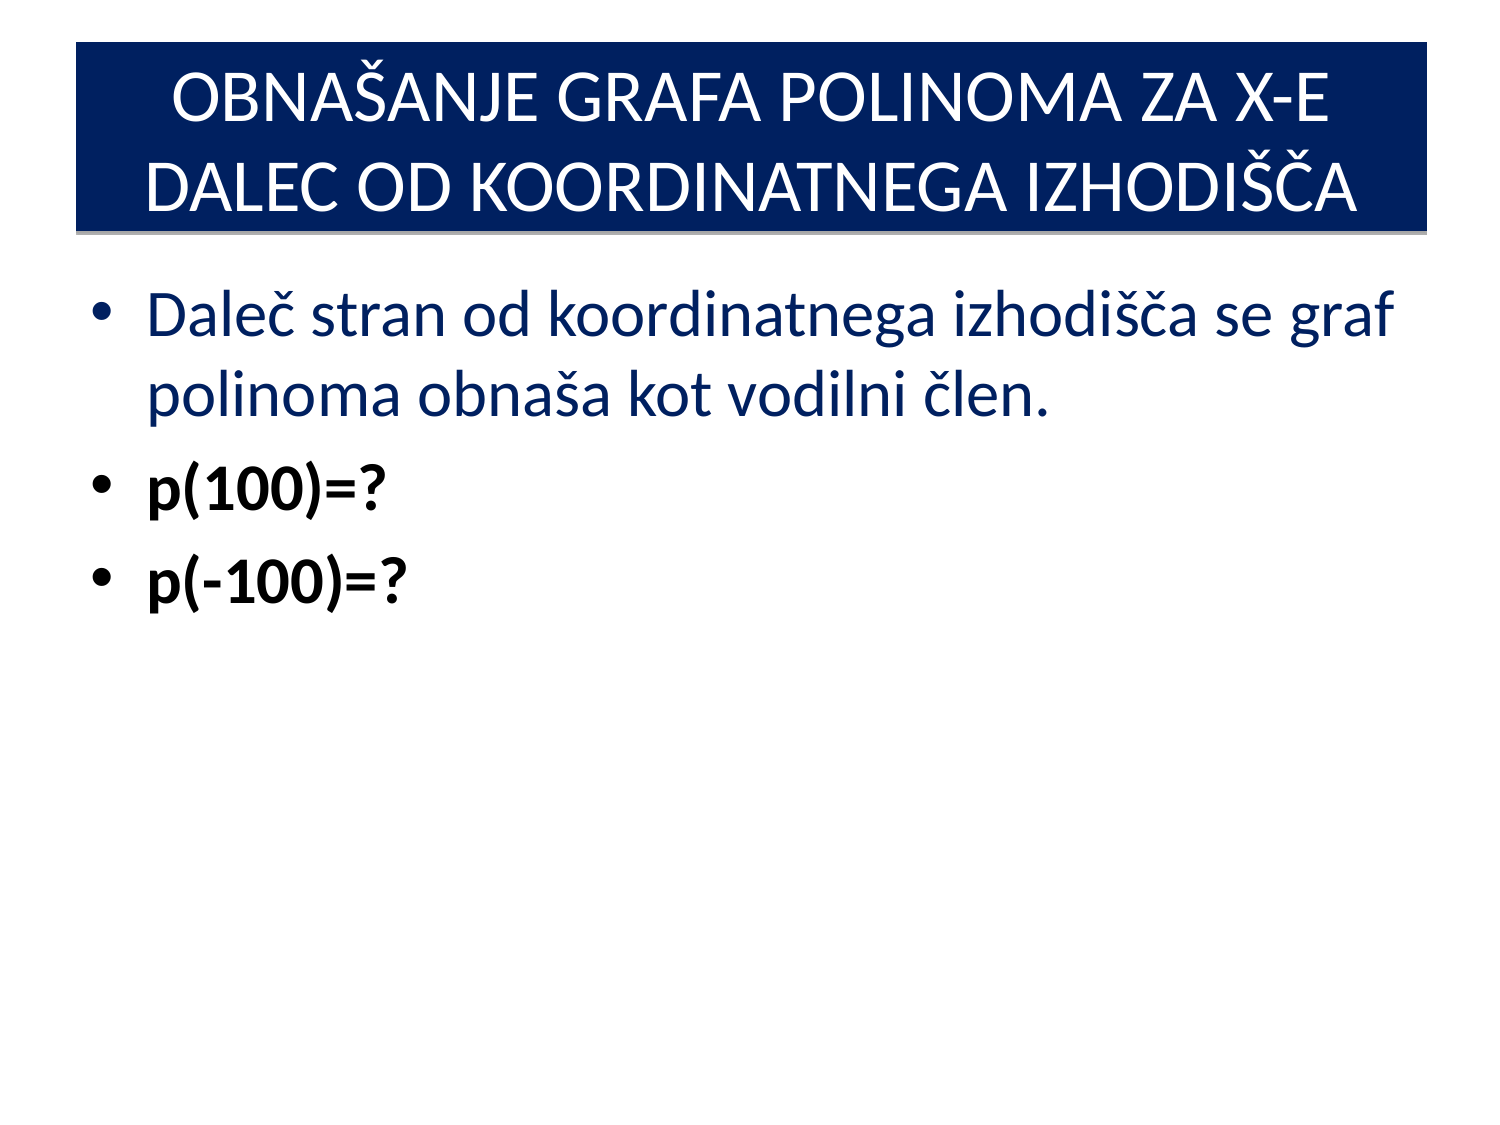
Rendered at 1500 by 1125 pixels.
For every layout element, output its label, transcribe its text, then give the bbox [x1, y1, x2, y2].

list Daleč stran od koordinatnega izhodišča se graf polinoma obnaša kot vodilni člen. p(100)=? p(-100)=? [75, 262, 1425, 1005]
title OBNAŠANJE GRAFA POLINOMA ZA X-E DALEC OD KOORDINATNEGA IZHODIŠČA [76, 42, 1427, 231]
